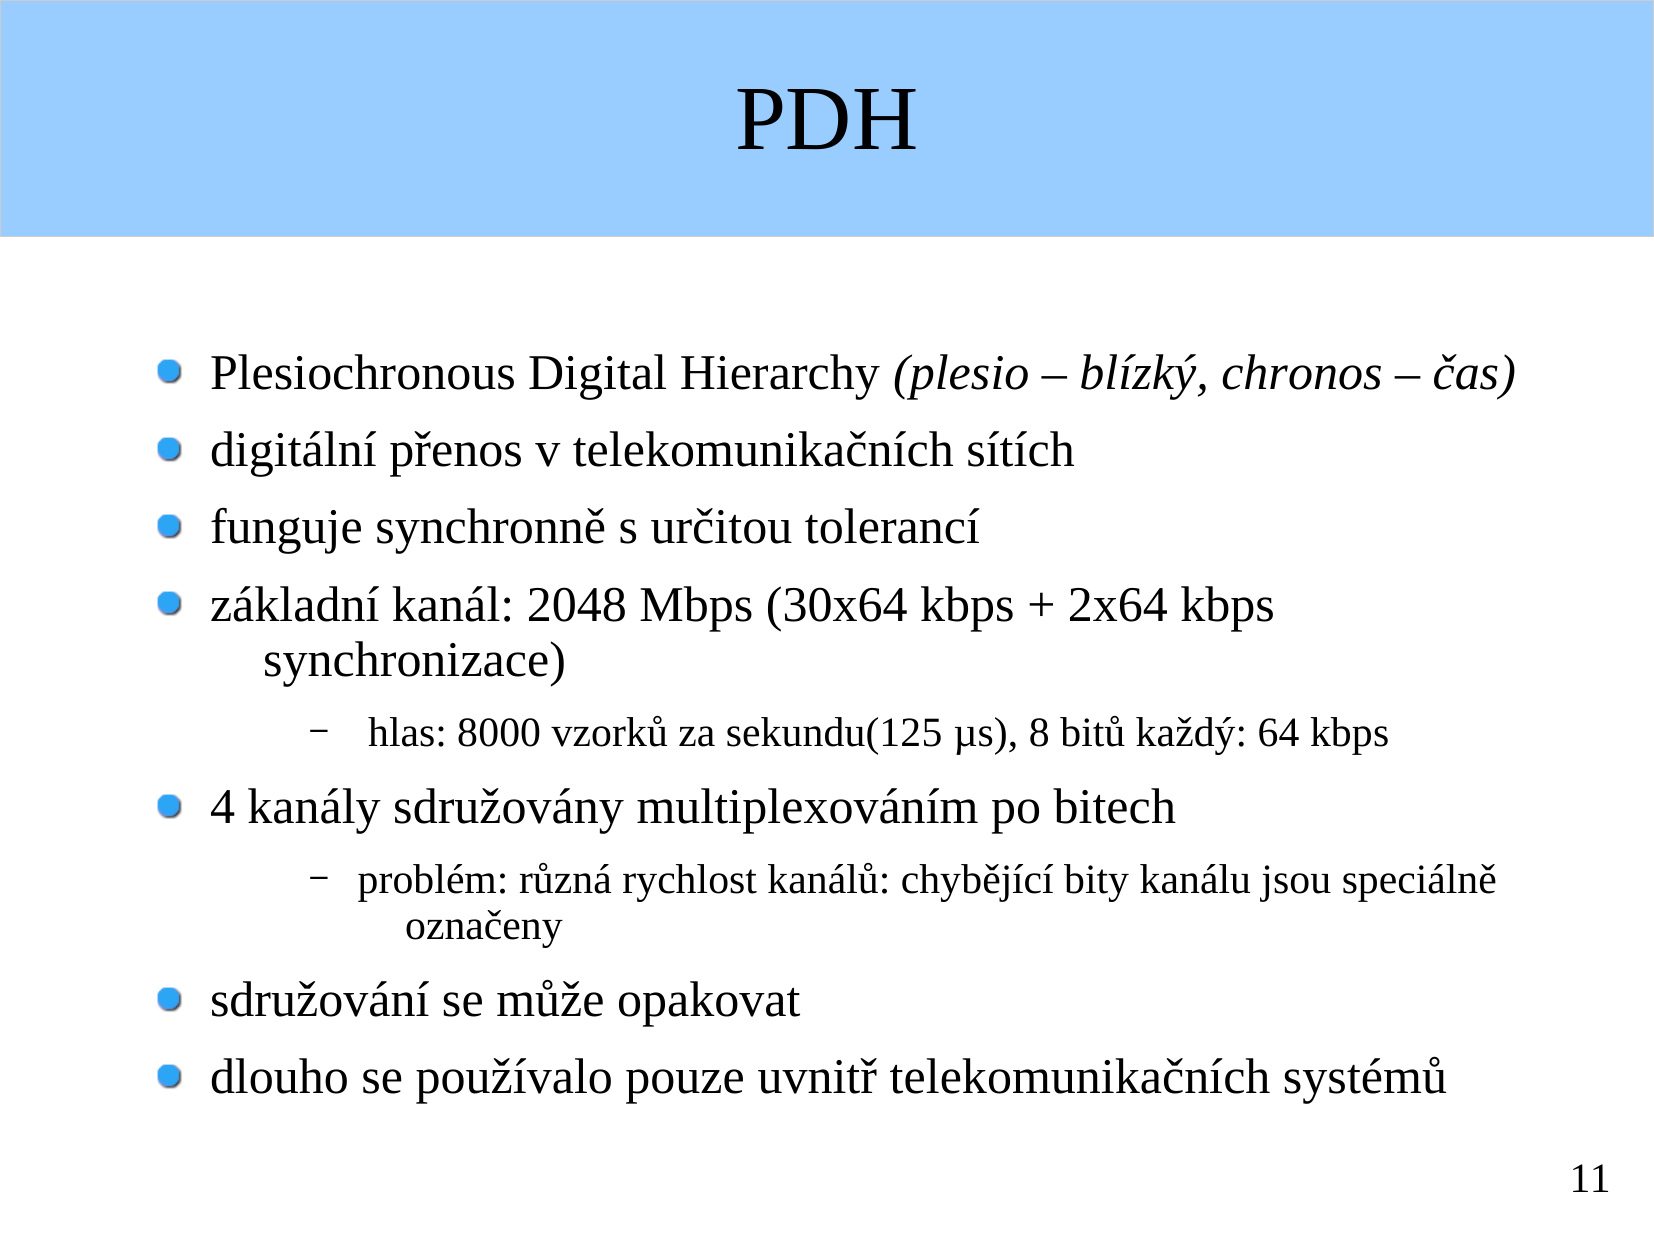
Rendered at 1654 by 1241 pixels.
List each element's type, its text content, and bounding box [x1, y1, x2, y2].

title PDH [0, 0, 1654, 237]
list Plesiochronous Digital Hierarchy (plesio – blízký, chronos – čas) digitální přenos v telekomunikačních sítích funguje synchronně s určitou tolerancí základní kanál: 2048 Mbps (30x64 kbps + 2x64 kbps synchronizace) hlas: 8000 vzorků za sekundu(125 µs), 8 bitů každý: 64 kbps 4 kanály sdružovány multiplexováním po bitech problém: různá rychlost kanálů: chybějící bity kanálu jsou speciálně označeny sdružování se může opakovat dlouho se používalo pouze uvnitř telekomunikačních systémů [121, 344, 1534, 1186]
